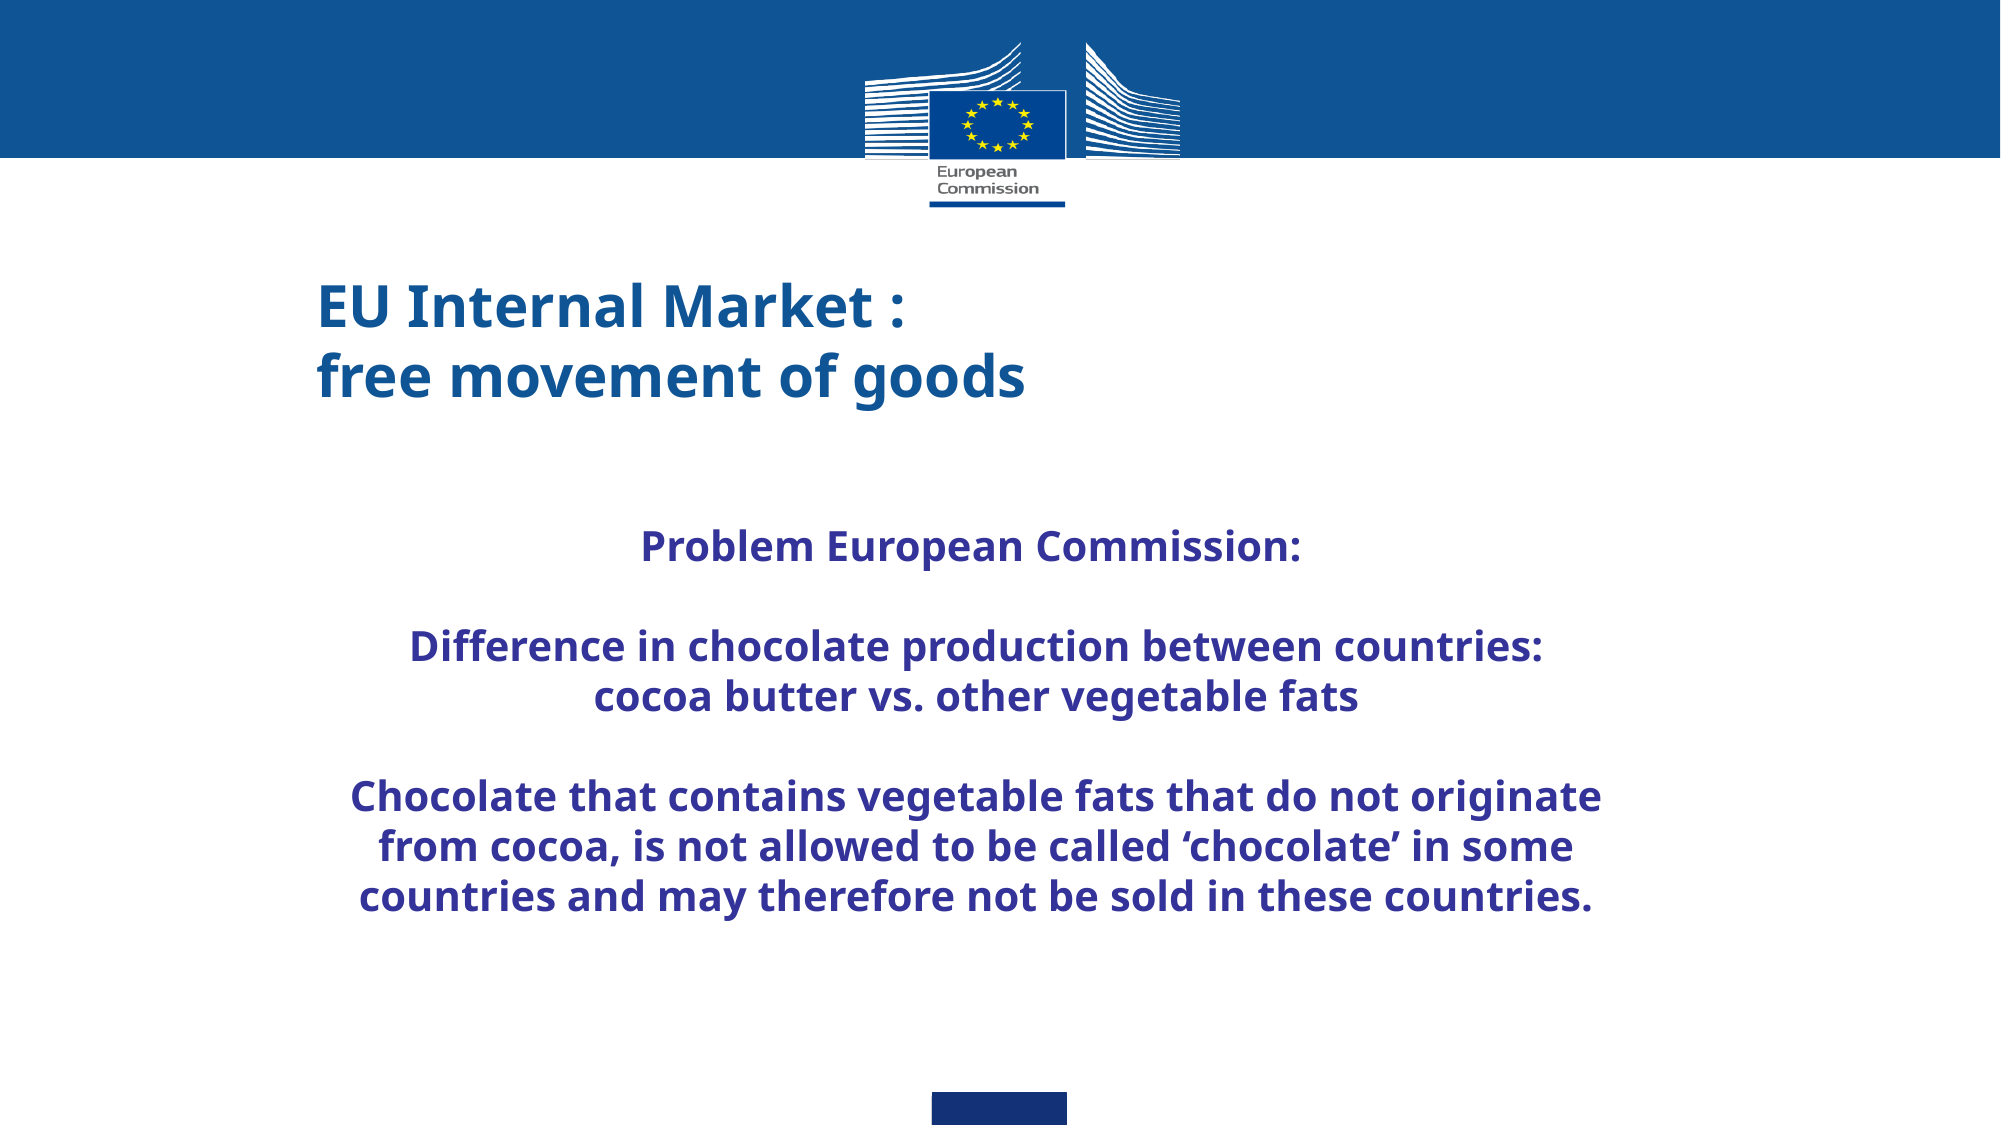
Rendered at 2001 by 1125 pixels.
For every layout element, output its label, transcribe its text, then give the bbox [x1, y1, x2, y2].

title Problem European Commission: Difference in chocolate production between countries: cocoa butter vs. other vegetable fats Chocolate that contains vegetable fats that do not originate from cocoa, is not allowed to be called ‘chocolate’ in some countries and may therefore not be sold in these countries. [249, 432, 1644, 1001]
text_box EU Internal Market : free movement of goods [301, 245, 1520, 433]
